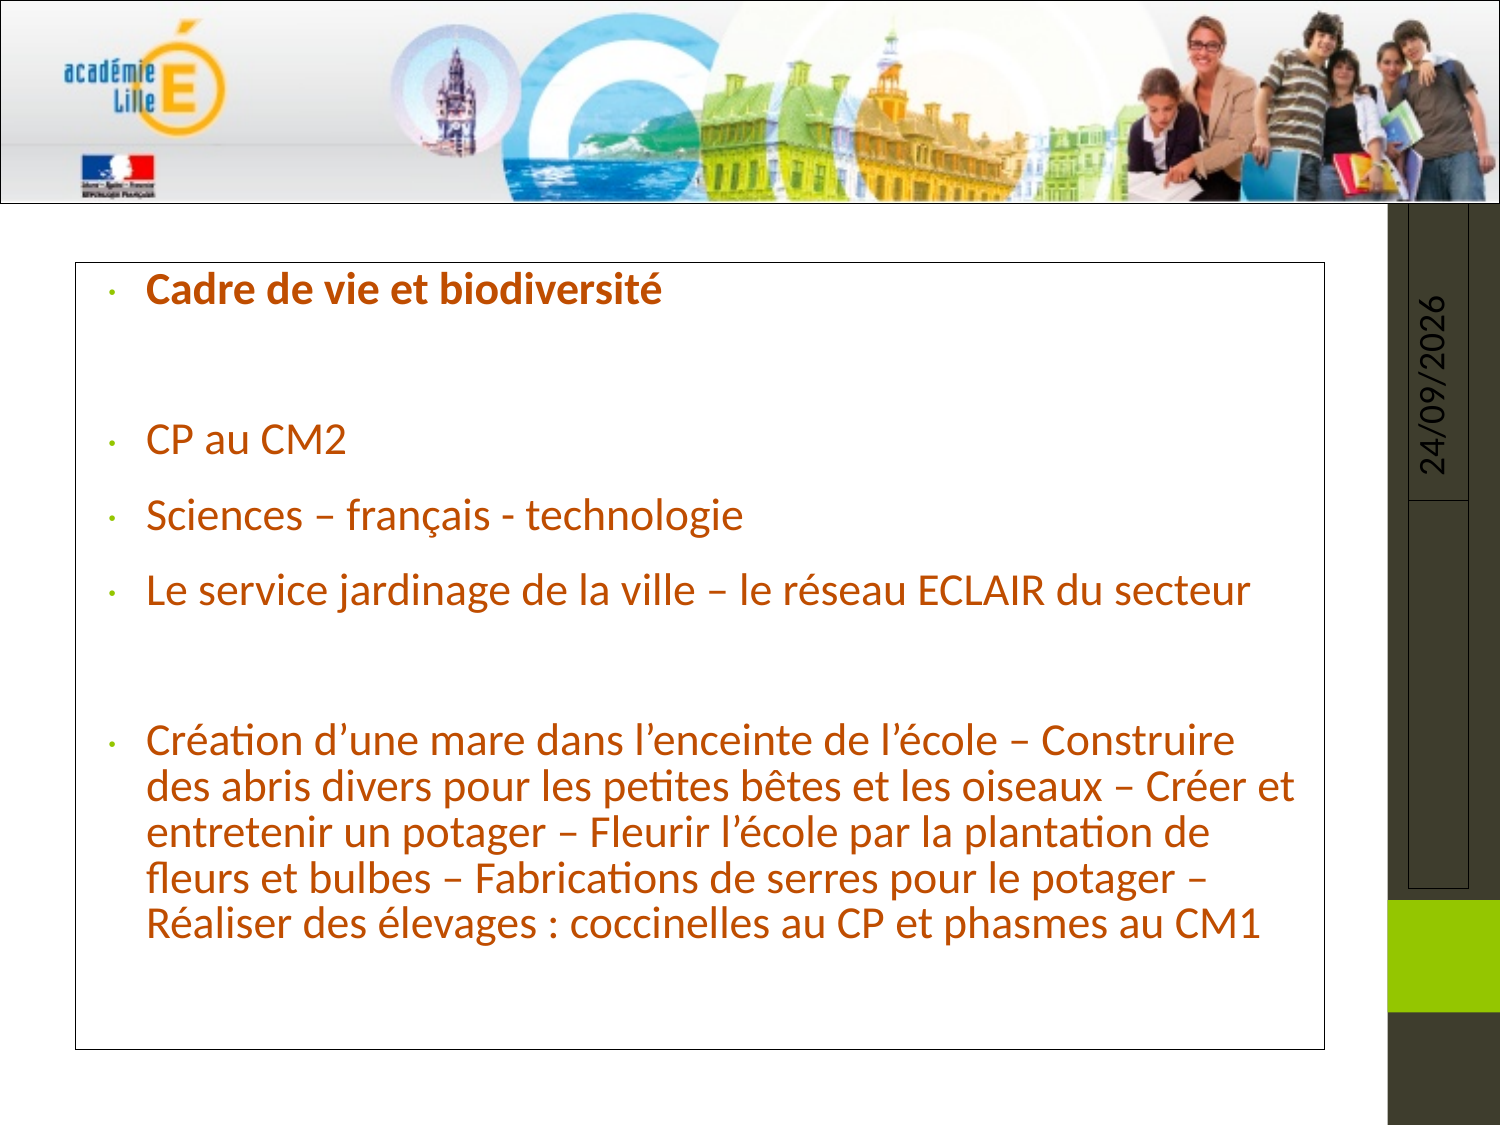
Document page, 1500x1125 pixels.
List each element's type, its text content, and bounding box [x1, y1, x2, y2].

list Cadre de vie et biodiversité CP au CM2 Sciences – français - technologie Le service jardinage de la ville – le réseau ECLAIR du secteur Création d’une mare dans l’enceinte de l’école – Construire des abris divers pour les petites bêtes et les oiseaux – Créer et entretenir un potager – Fleurir l’école par la plantation de fleurs et bulbes – Fabrications de serres pour le potager – Réaliser des élevages : coccinelles au CP et phasmes au CM1 [75, 262, 1325, 1050]
picture [0, 0, 1500, 204]
